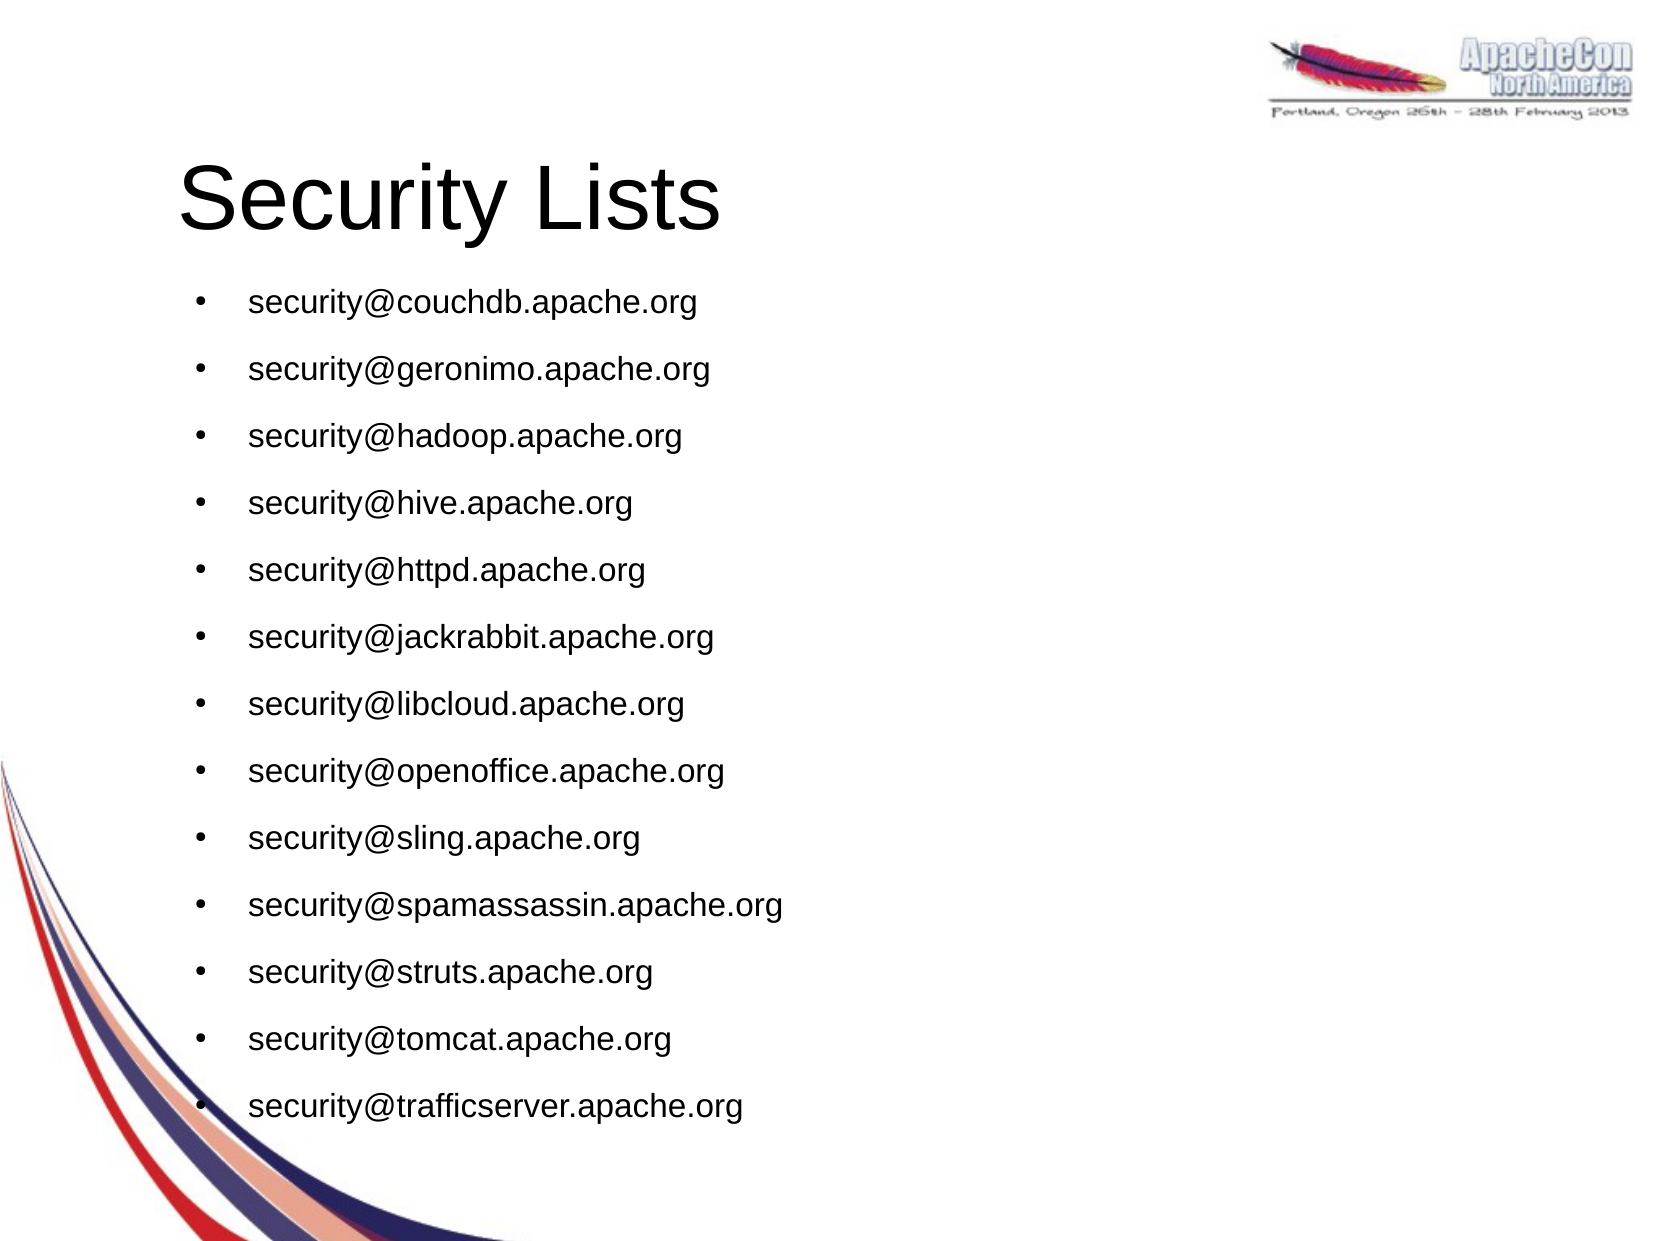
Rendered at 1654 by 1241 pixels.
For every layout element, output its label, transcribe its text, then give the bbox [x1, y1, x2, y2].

picture [0, 0, 1654, 1241]
list security@couchdb.apache.org security@geronimo.apache.org security@hadoop.apache.org security@hive.apache.org security@httpd.apache.org security@jackrabbit.apache.org security@libcloud.apache.org security@openoffice.apache.org security@sling.apache.org security@spamassassin.apache.org security@struts.apache.org security@tomcat.apache.org security@trafficserver.apache.org [177, 283, 1536, 1128]
title Security Lists [177, 141, 1536, 254]
